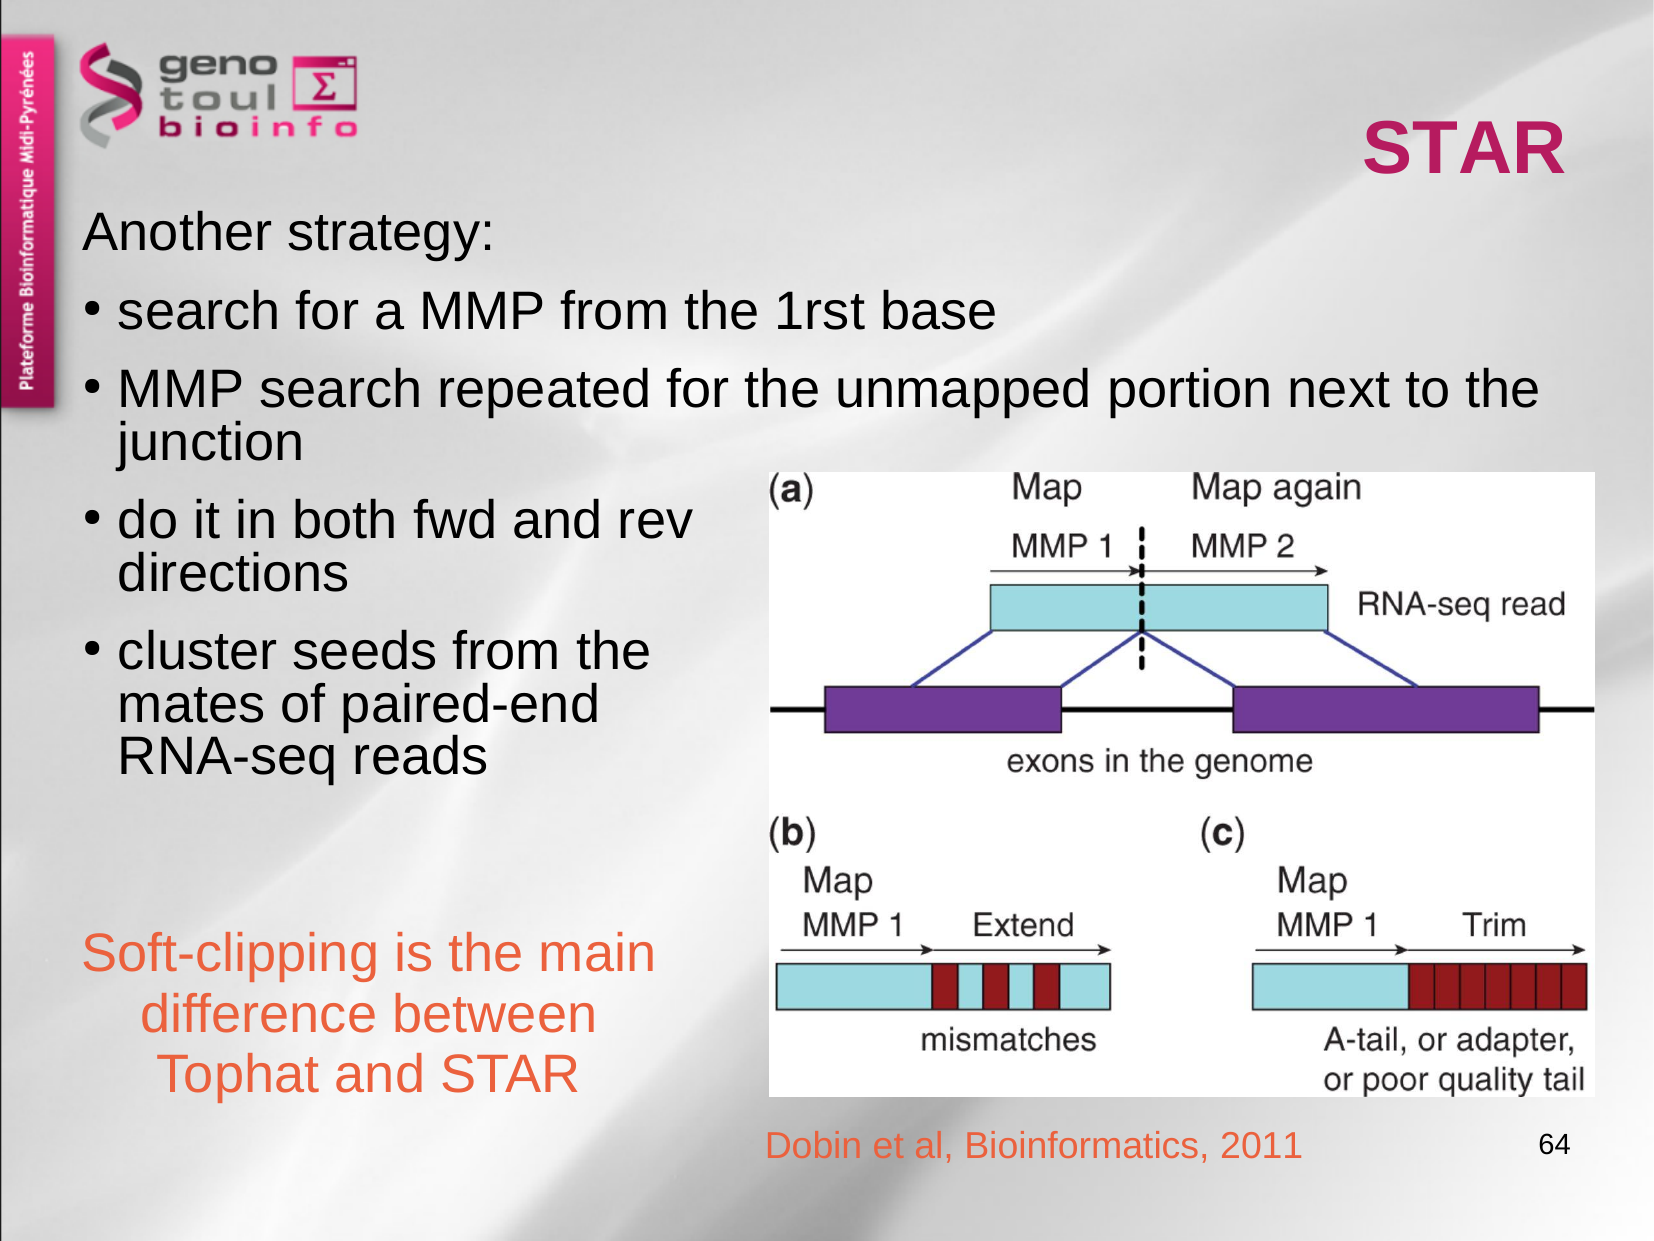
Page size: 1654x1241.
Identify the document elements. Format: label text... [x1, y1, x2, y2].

list Another strategy: search for a MMP from the 1rst base MMP search repeated for the unmapped portion next to the junction do it in both fwd and rev directions cluster seeds from the mates of paired-end RNA-seq reads [82, 254, 1568, 915]
title STAR [82, 49, 1568, 254]
text_box Dobin et al, Bioinformatics, 2011 [750, 1122, 1548, 1179]
picture [0, 0, 1654, 1241]
text_box Soft-clipping is the main difference between Tophat and STAR [59, 915, 680, 1113]
